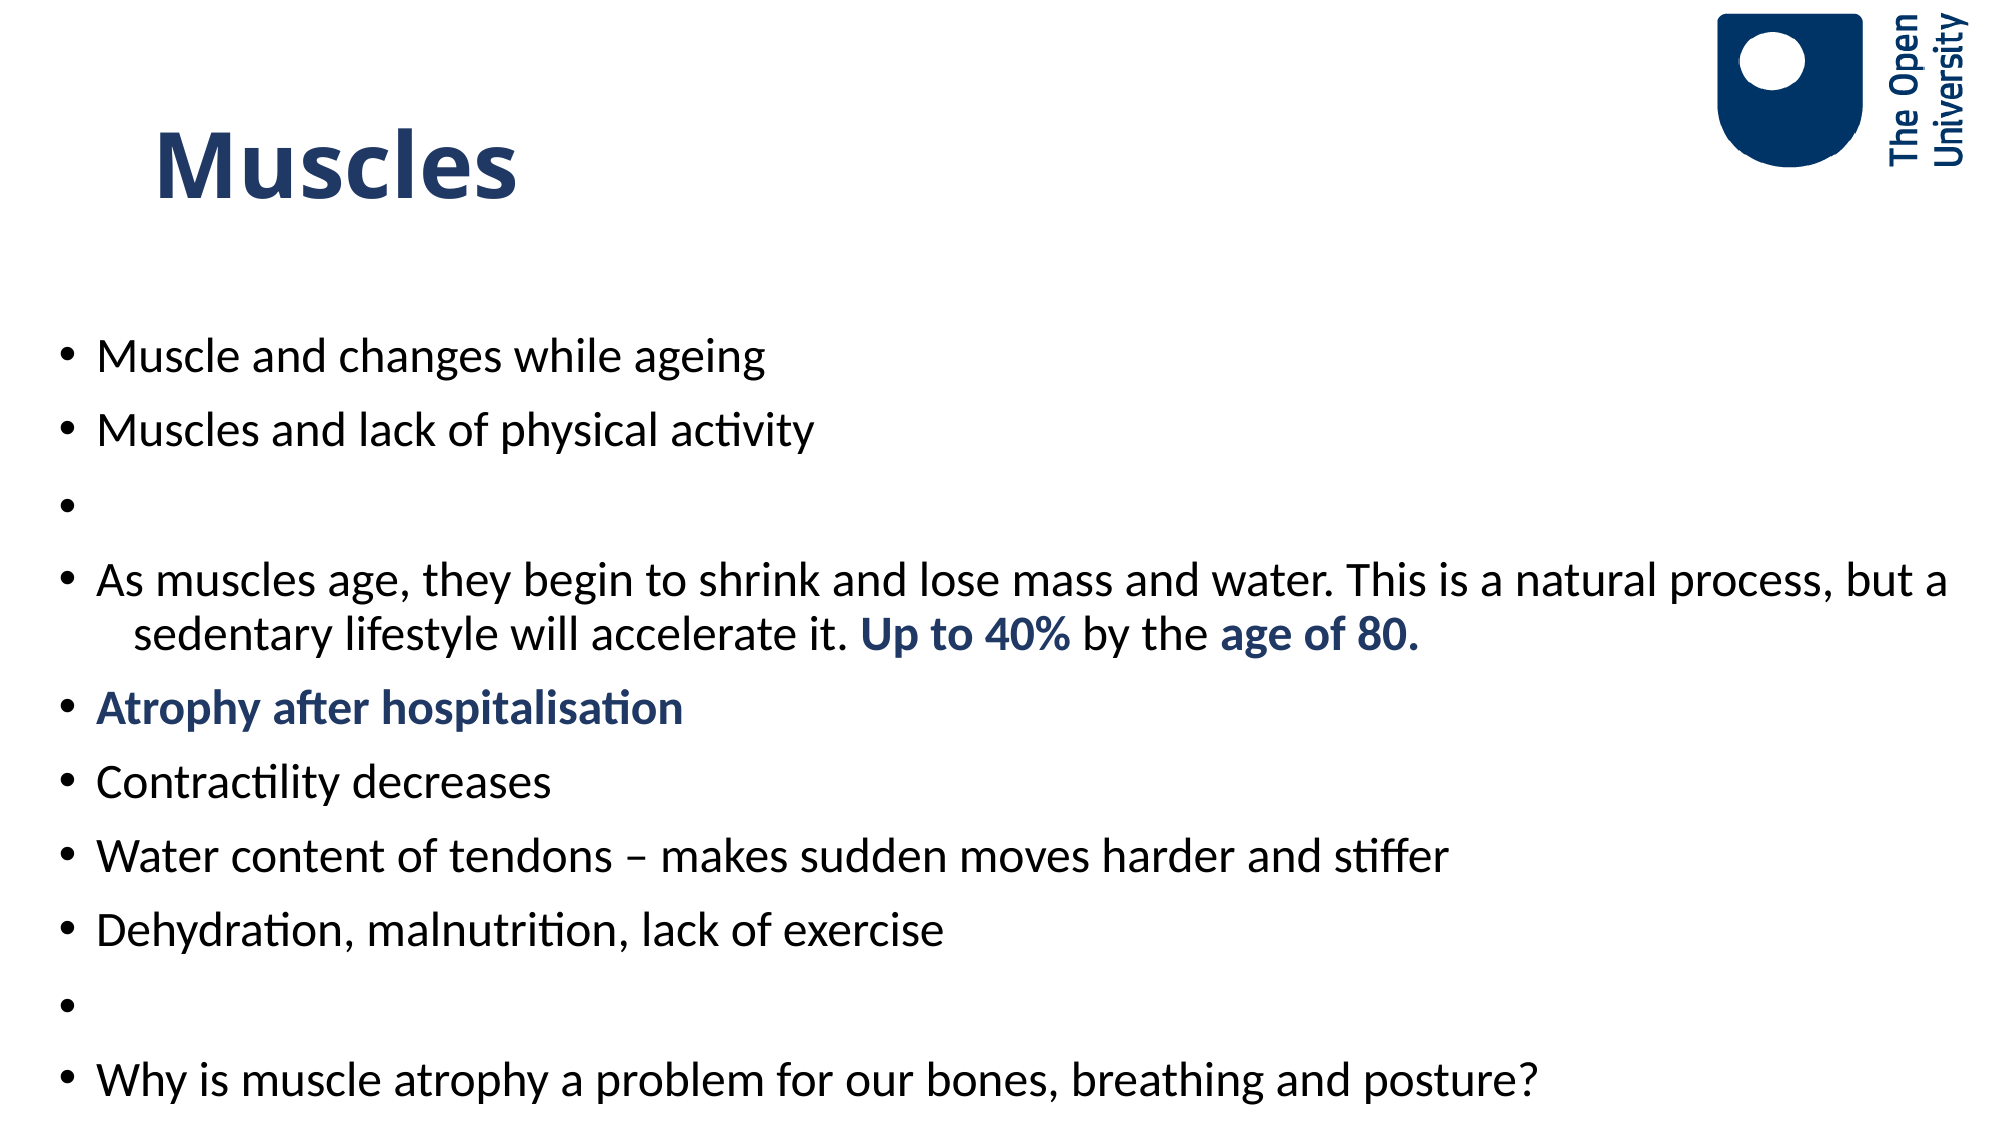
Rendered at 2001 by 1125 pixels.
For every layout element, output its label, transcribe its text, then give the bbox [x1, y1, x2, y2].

list Muscle and changes while ageing Muscles and lack of physical activity As muscles age, they begin to shrink and lose mass and water. This is a natural process, but a sedentary lifestyle will accelerate it. Up to 40% by the age of 80. Atrophy after hospitalisation Contractility decreases Water content of tendons – makes sudden moves harder and stiffer Dehydration, malnutrition, lack of exercise Why is muscle atrophy a problem for our bones, breathing and posture? [43, 237, 1970, 1115]
picture [1716, 10, 1971, 170]
title Muscles [137, 59, 1863, 237]
